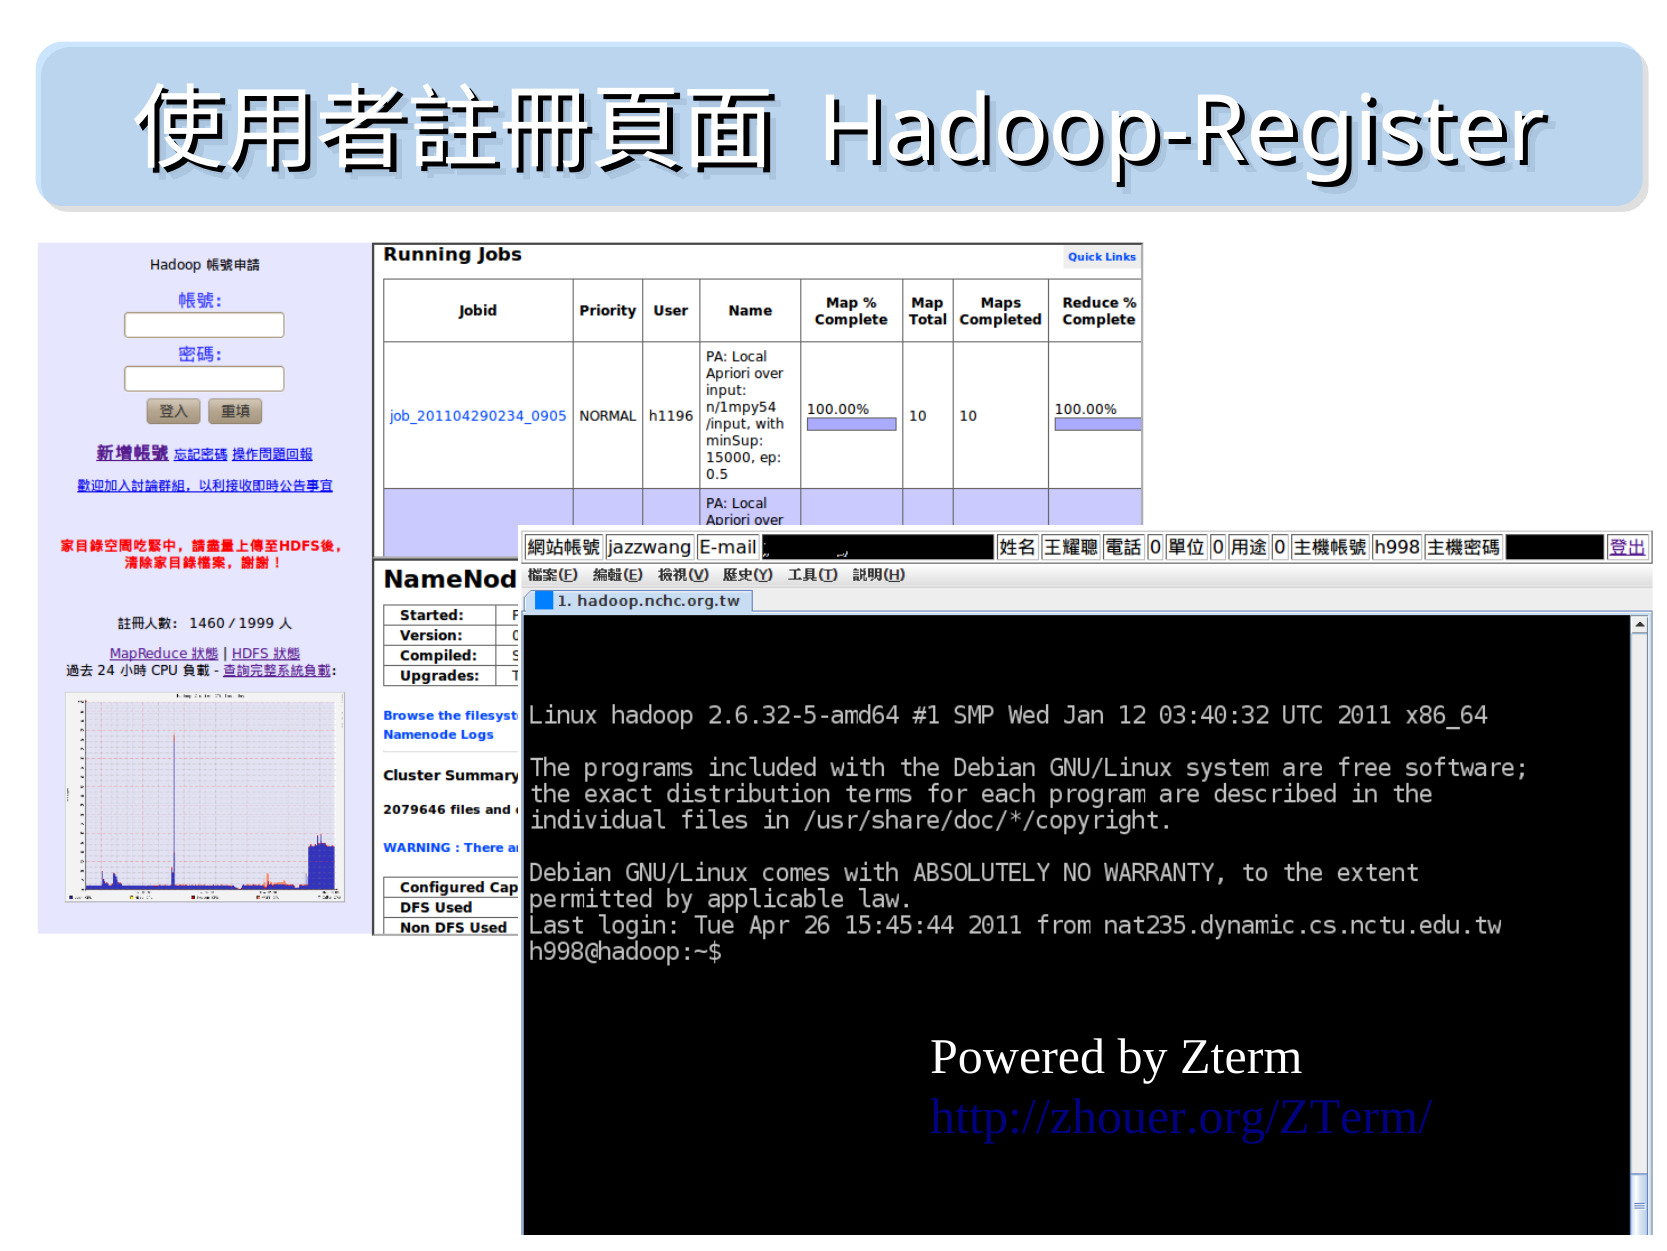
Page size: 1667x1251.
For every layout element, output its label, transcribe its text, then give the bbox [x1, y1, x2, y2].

picture [29, 236, 1655, 1235]
text_box 使用者註冊頁面 Hadoop-Register [35, 41, 1643, 206]
text_box Powered by Zterm http://zhouer.org/ZTerm/ [915, 1015, 1565, 1151]
